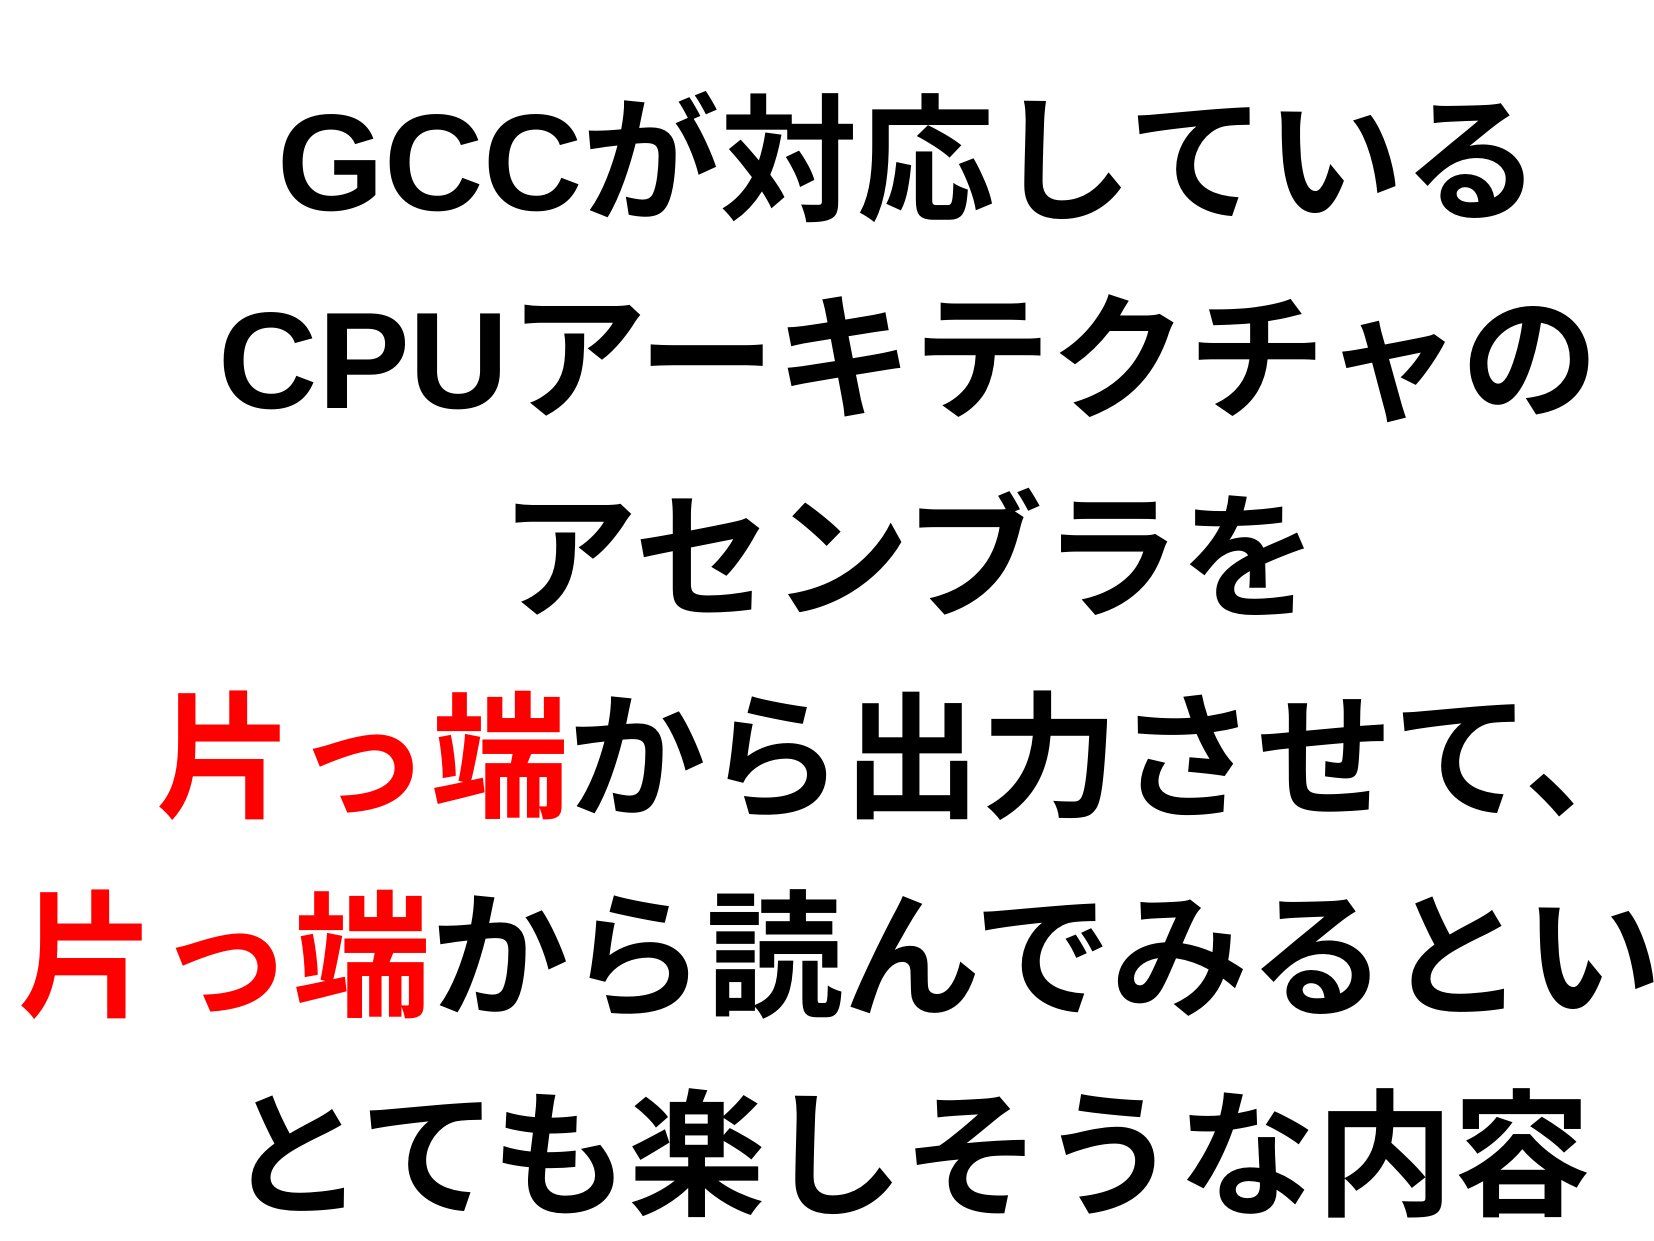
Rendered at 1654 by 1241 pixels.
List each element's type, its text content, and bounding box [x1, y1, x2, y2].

text_box GCCが対応している CPUアーキテクチャの アセンブラを 片っ端から出力させて、 片っ端から読んでみるという とても楽しそうな内容 [4, 43, 1631, 958]
